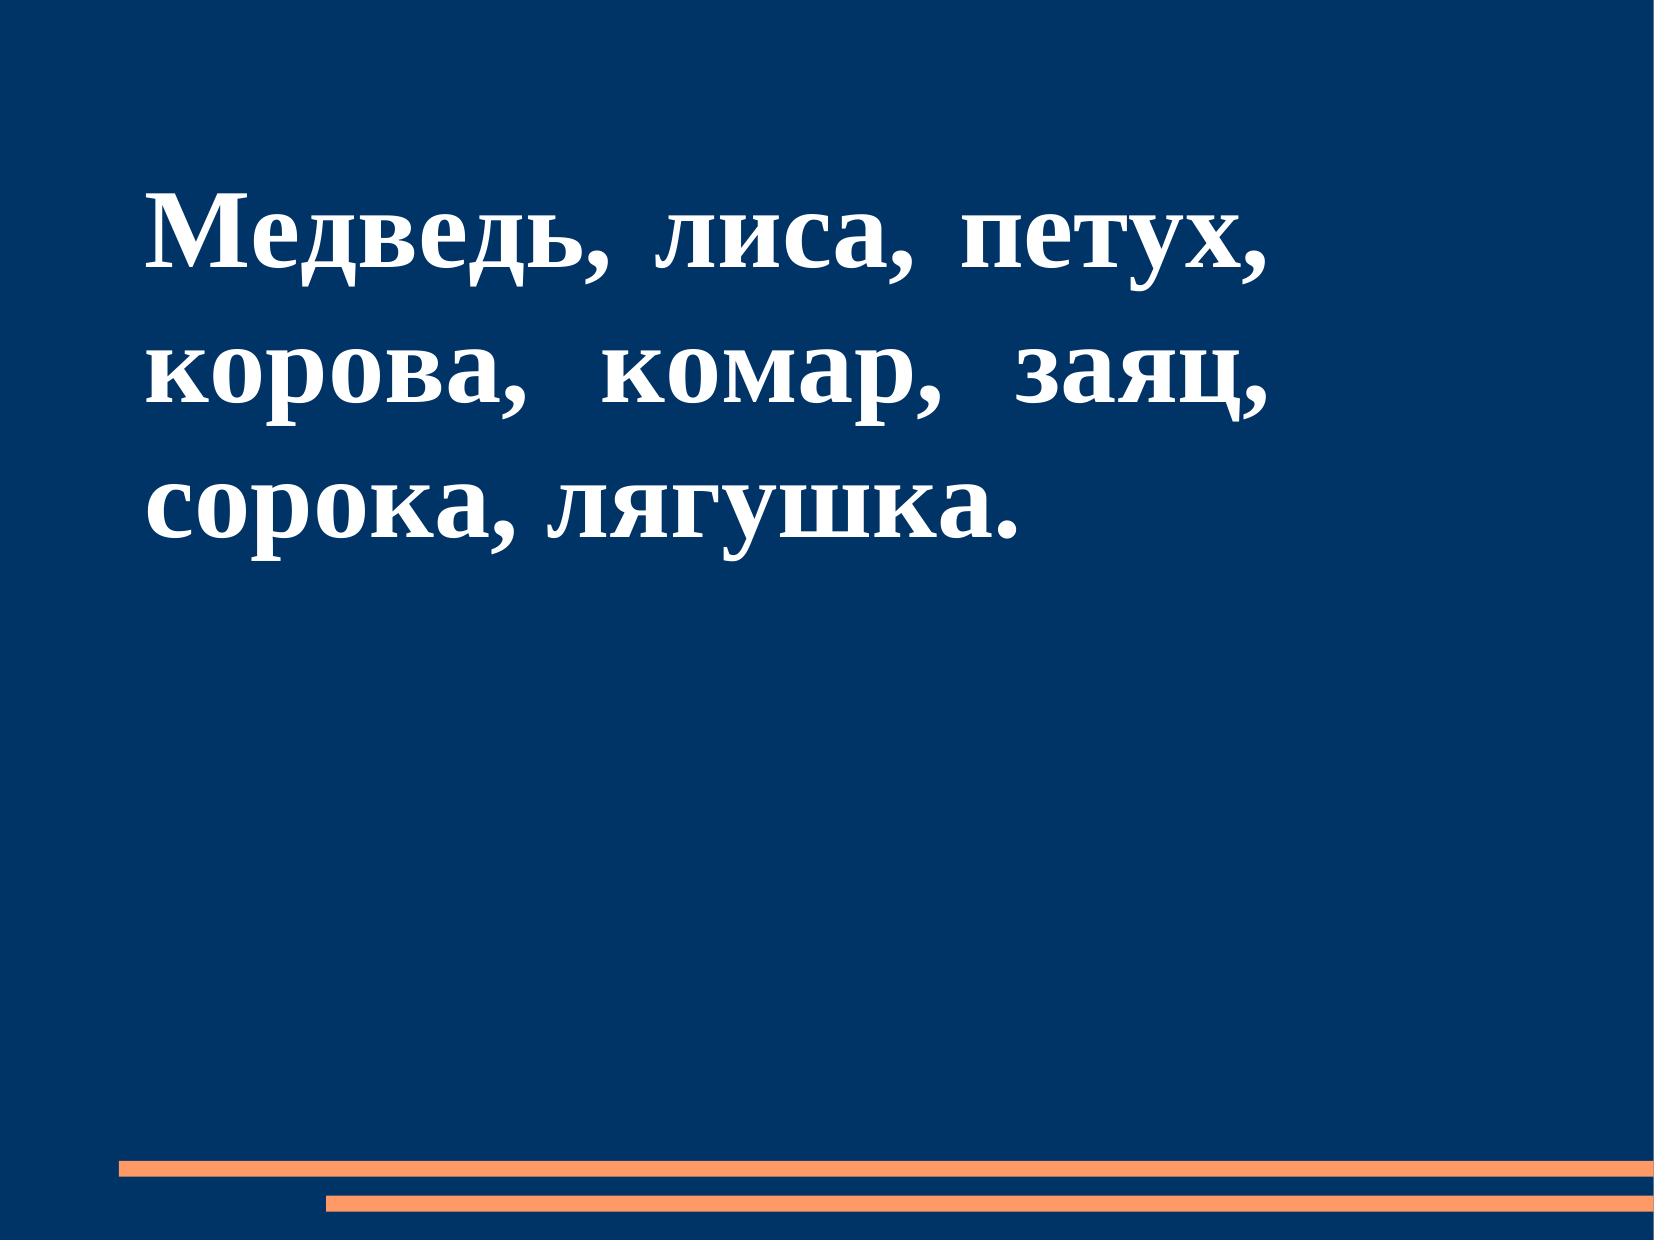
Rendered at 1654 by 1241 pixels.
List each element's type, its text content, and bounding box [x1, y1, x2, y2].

text_box Медведь, лиса, петух, корова, комар, заяц, сорока, лягушка. [130, 148, 1547, 568]
